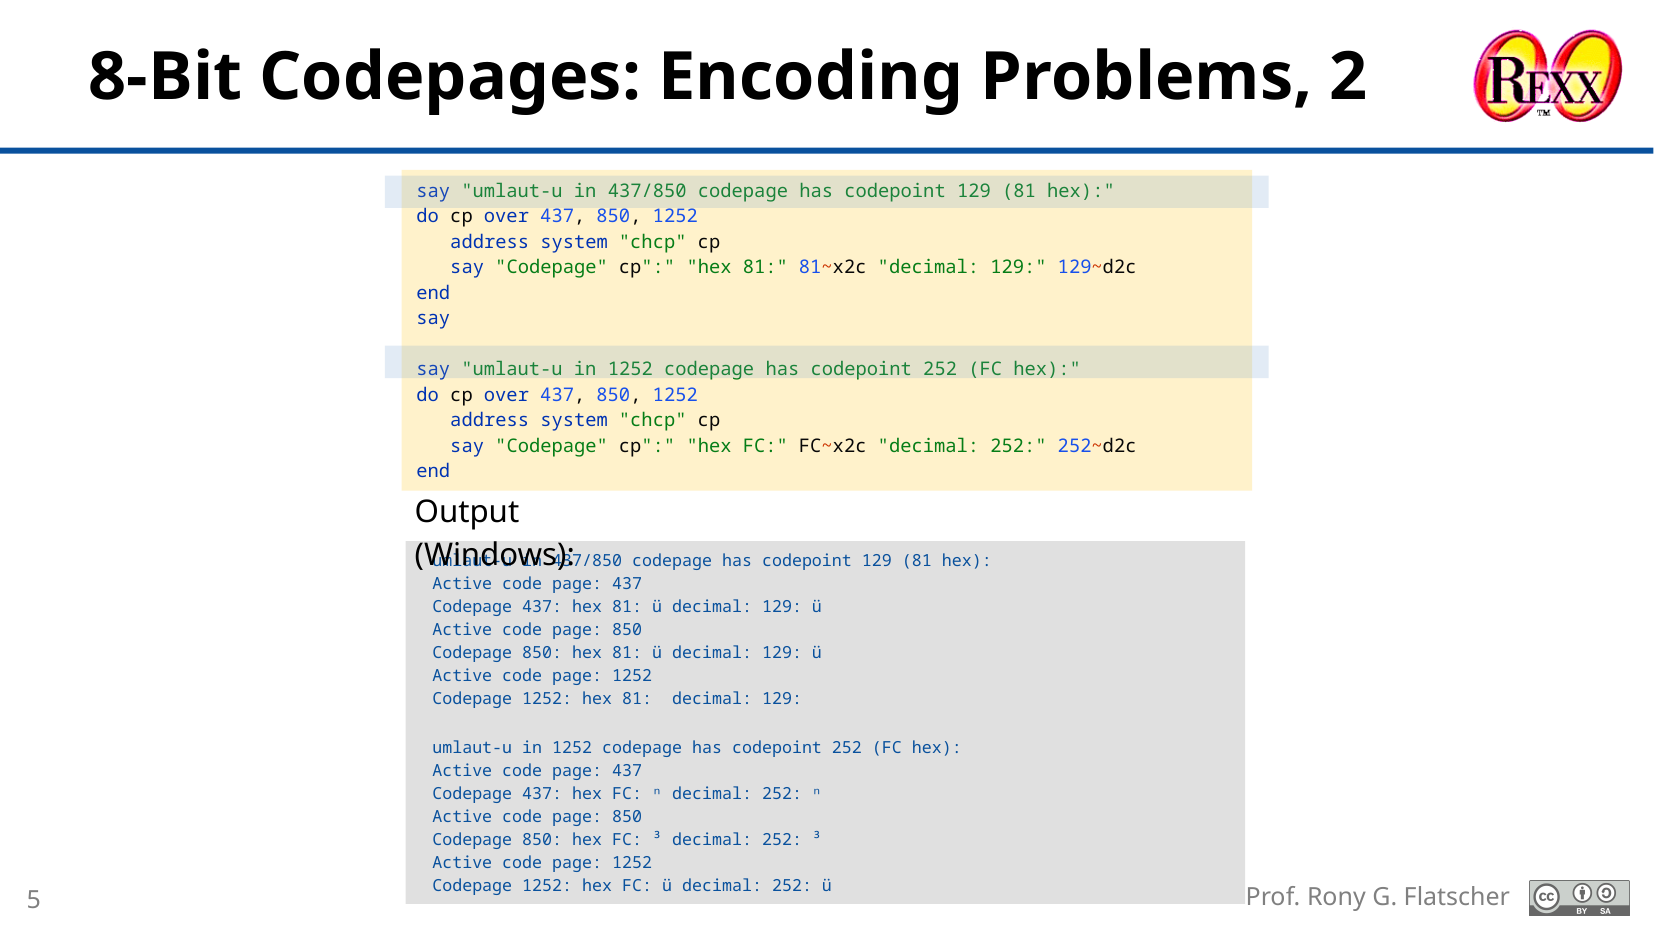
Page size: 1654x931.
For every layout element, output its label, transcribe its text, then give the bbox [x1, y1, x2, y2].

text_box Output (Windows): [399, 481, 699, 538]
text_box say "umlaut-u in 437/850 codepage has codepoint 129 (81 hex):" do cp over 437, 850, 1252 address system "chcp" cp say "Codepage" cp":" "hex 81:" 81~x2c "decimal: 129:" 129~d2c end say say "umlaut-u in 1252 codepage has codepoint 252 (FC hex):" do cp over 437, 850, 1252 address system "chcp" cp say "Codepage" cp":" "hex FC:" FC~x2c "decimal: 252:" 252~d2c end [401, 208, 1253, 345]
text_box say "umlaut-u in 437/850 codepage has codepoint 129 (81 hex):" do cp over 437, 850, 1252 address system "chcp" cp say "Codepage" cp":" "hex 81:" 81~x2c "decimal: 129:" 129~d2c end say say "umlaut-u in 1252 codepage has codepoint 252 (FC hex):" do cp over 437, 850, 1252 address system "chcp" cp say "Codepage" cp":" "hex FC:" FC~x2c "decimal: 252:" 252~d2c end [401, 379, 1253, 479]
text_box [384, 345, 1269, 379]
title 8-Bit Codepages: Encoding Problems, 2 [29, 0, 1654, 148]
text_box [384, 175, 1269, 208]
text_box umlaut-u in 437/850 codepage has codepoint 129 (81 hex): Active code page: 437 Codepage 437: hex 81: ü decimal: 129: ü Active code page: 850 Codepage 850: hex 81: ü decimal: 129: ü Active code page: 1252 Codepage 1252: hex 81:  decimal: 129:  umlaut-u in 1252 codepage has codepoint 252 (FC hex): Active code page: 437 Codepage 437: hex FC: ⁿ decimal: 252: ⁿ Active code page: 850 Codepage 850: hex FC: ³ decimal: 252: ³ Active code page: 1252 Codepage 1252: hex FC: ü decimal: 252: ü [405, 541, 1246, 885]
